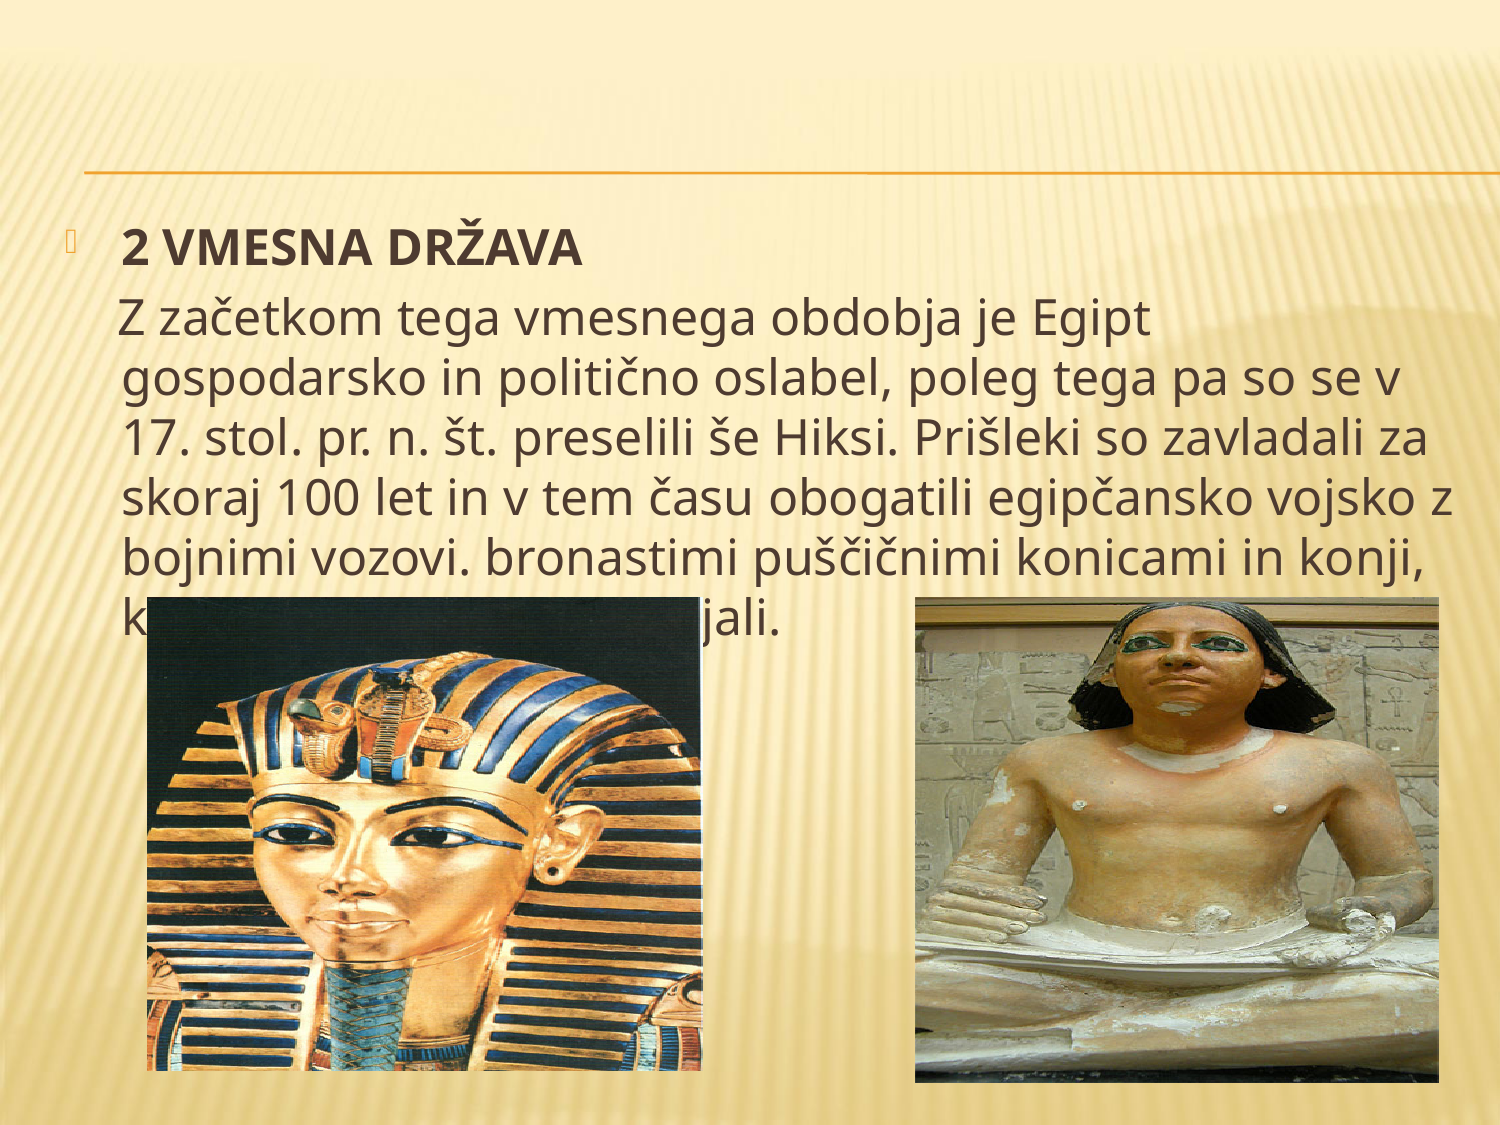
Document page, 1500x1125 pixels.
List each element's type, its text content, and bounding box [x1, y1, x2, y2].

list 2 VMESNA DRŽAVA Z začetkom tega vmesnega obdobja je Egipt gospodarsko in politično oslabel, poleg tega pa so se v 17. stol. pr. n. št. preselili še Hiksi. Prišleki so zavladali za skoraj 100 let in v tem času obogatili egipčansko vojsko z bojnimi vozovi. bronastimi puščičnimi konicami in konji, ki so jih pogosto uporabljali. [50, 208, 1475, 998]
picture [0, 0, 1500, 1125]
